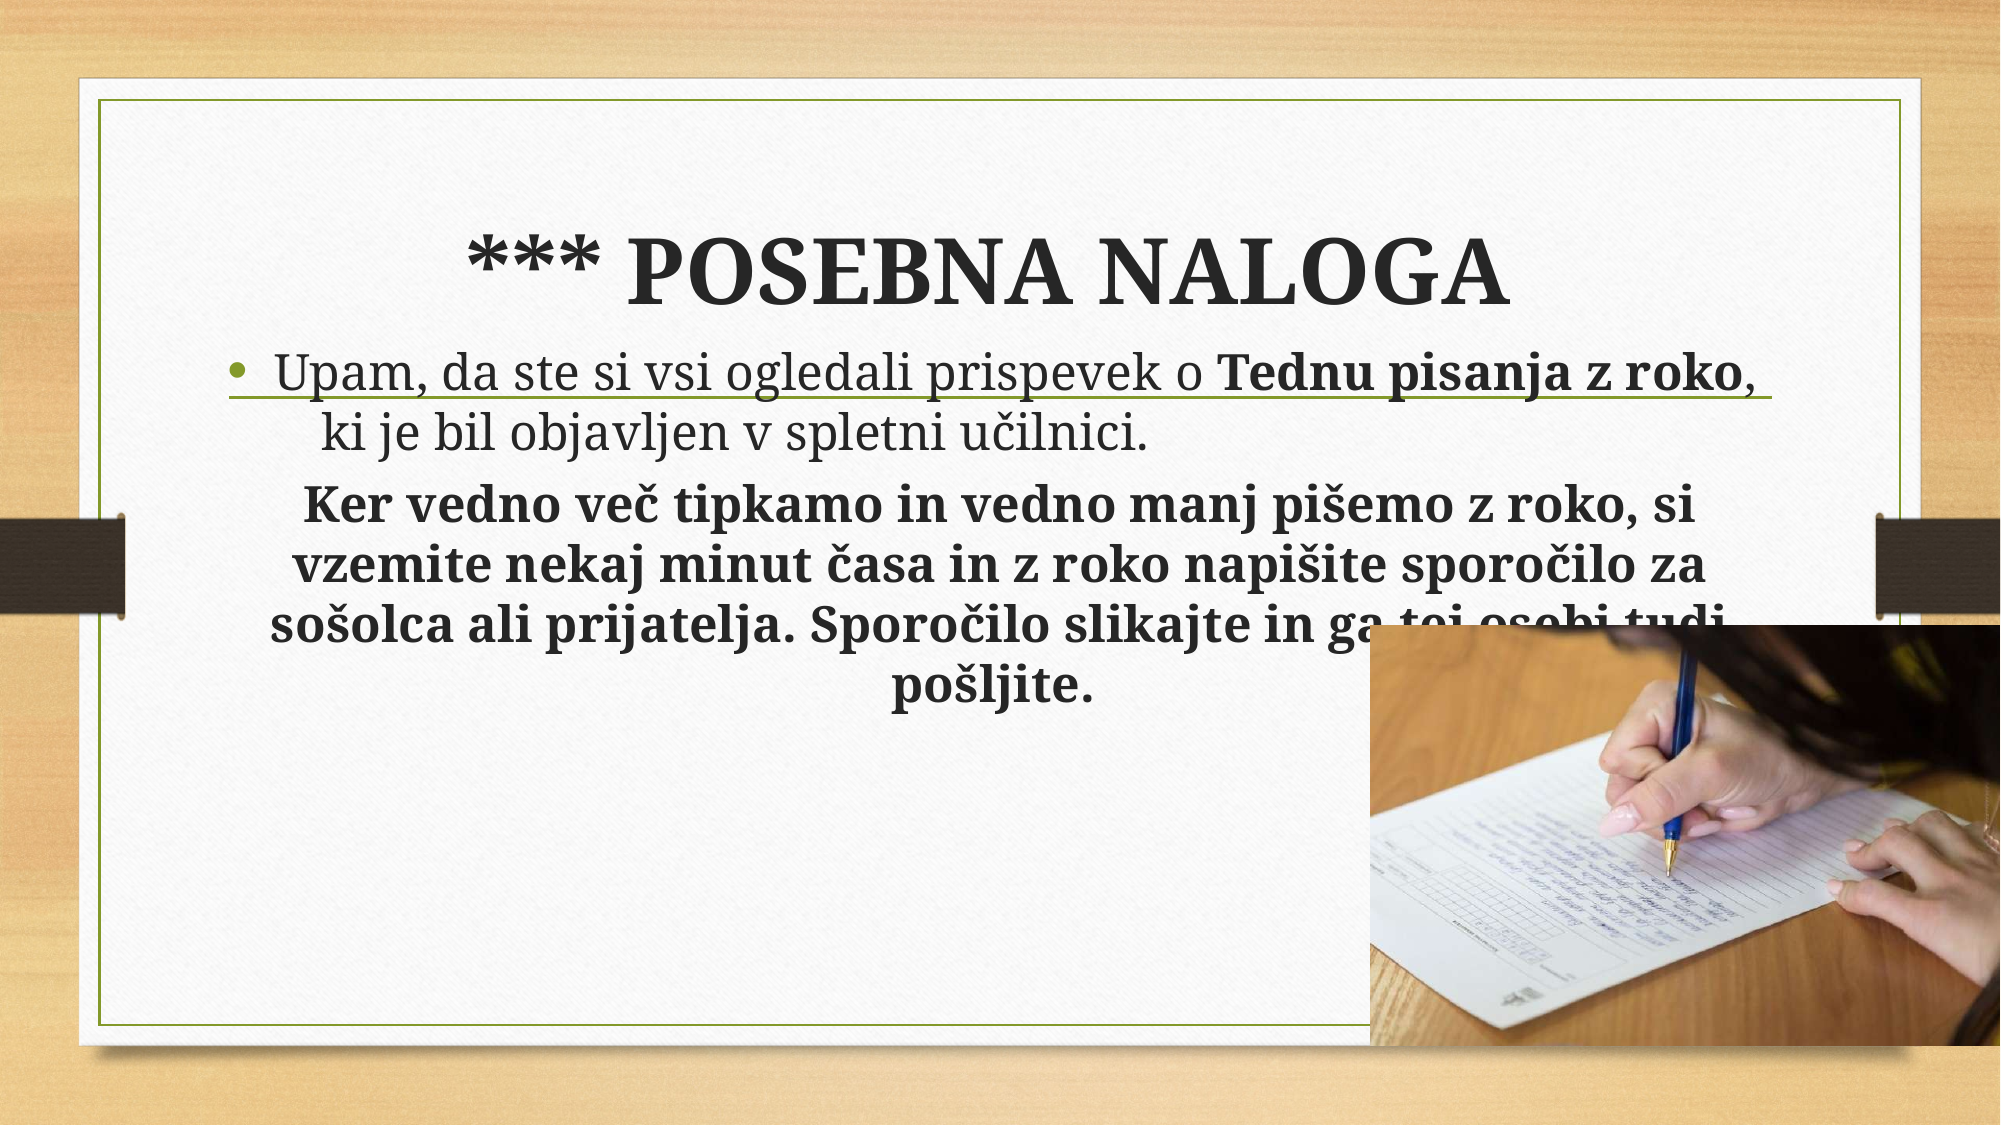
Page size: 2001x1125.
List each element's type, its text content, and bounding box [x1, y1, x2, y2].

title *** POSEBNA NALOGA [212, 161, 1788, 332]
list Upam, da ste si vsi ogledali prispevek o Tednu pisanja z roko, ki je bil objavljen v spletni učilnici. Ker vedno več tipkamo in vedno manj pišemo z roko, si vzemite nekaj minut časa in z roko napišite sporočilo za sošolca ali prijatelja. Sporočilo slikajte in ga tej osebi tudi pošljite. [212, 332, 1788, 964]
picture [1370, 625, 2000, 1046]
